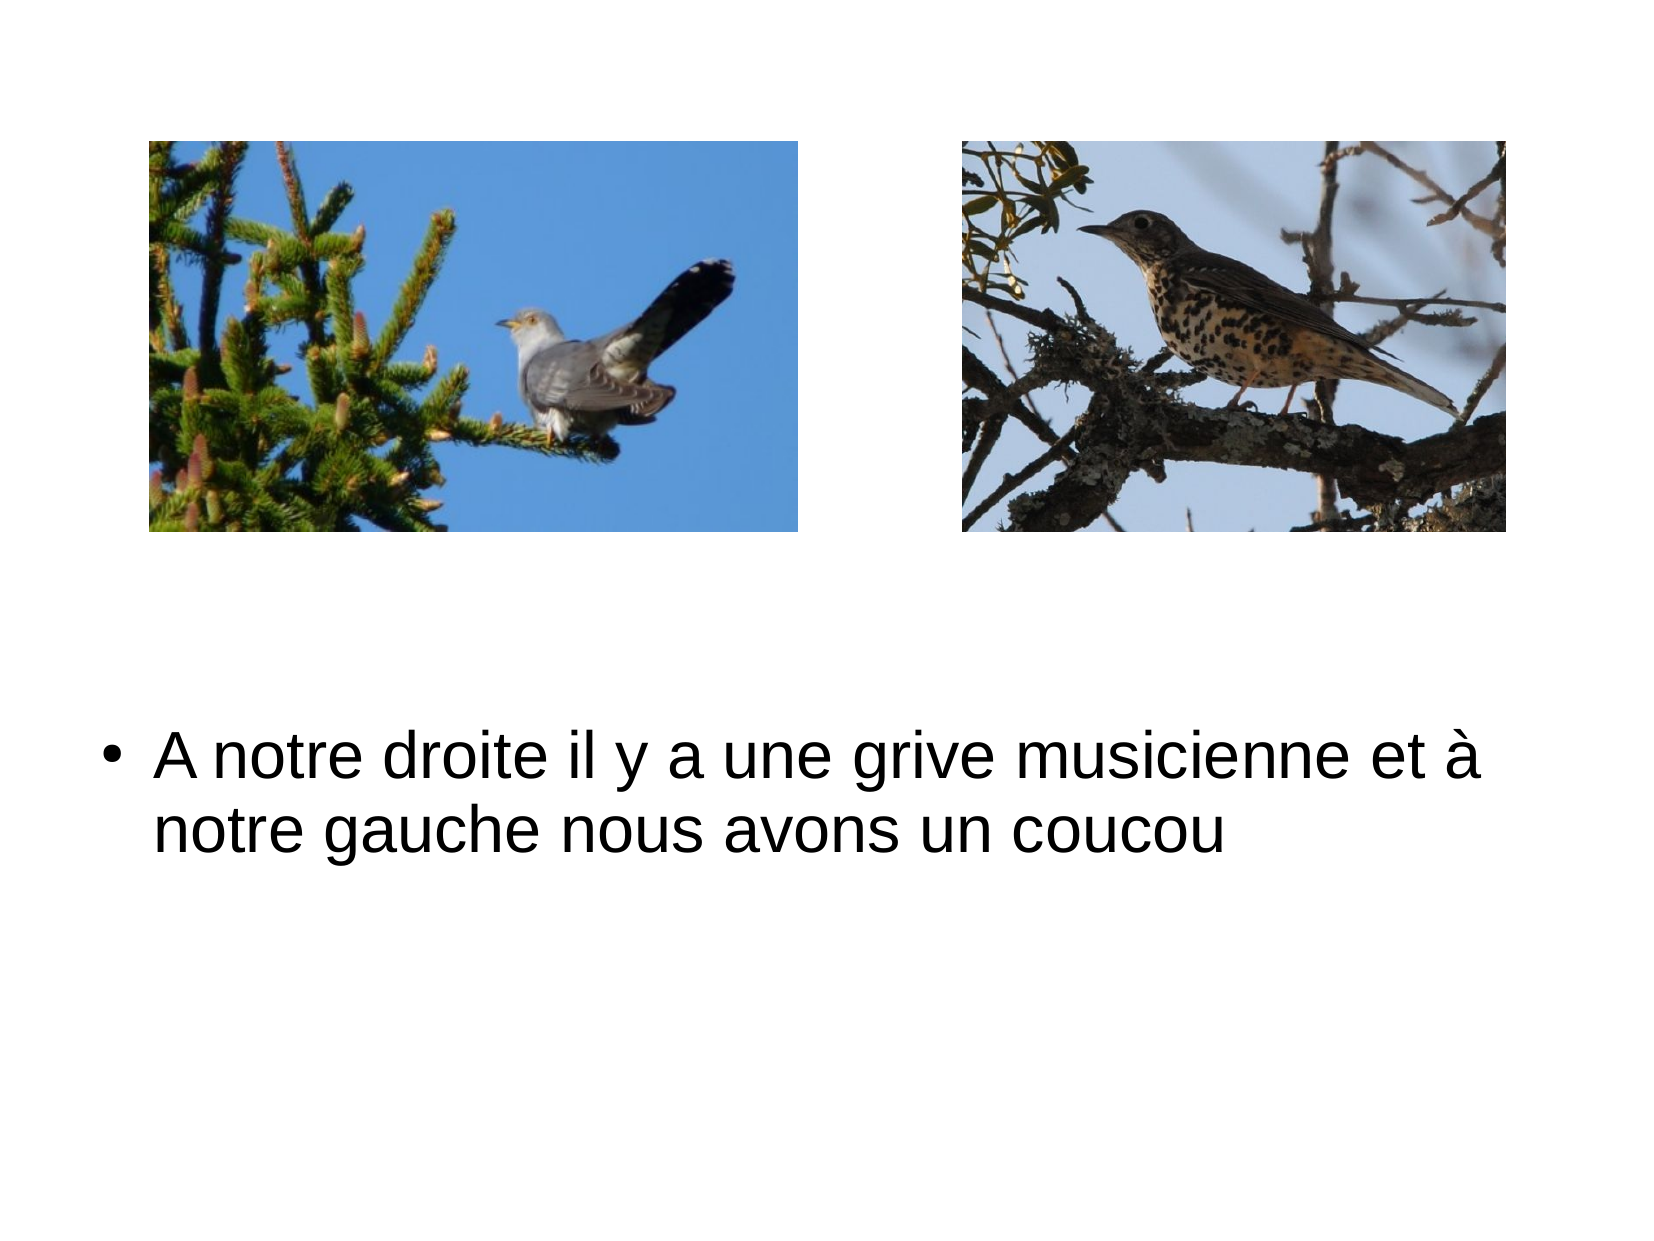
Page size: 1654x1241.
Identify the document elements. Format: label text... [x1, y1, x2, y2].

list A notre droite il y a une grive musicienne et à notre gauche nous avons un coucou [82, 717, 1571, 1109]
picture [962, 141, 1506, 532]
picture [149, 141, 798, 532]
